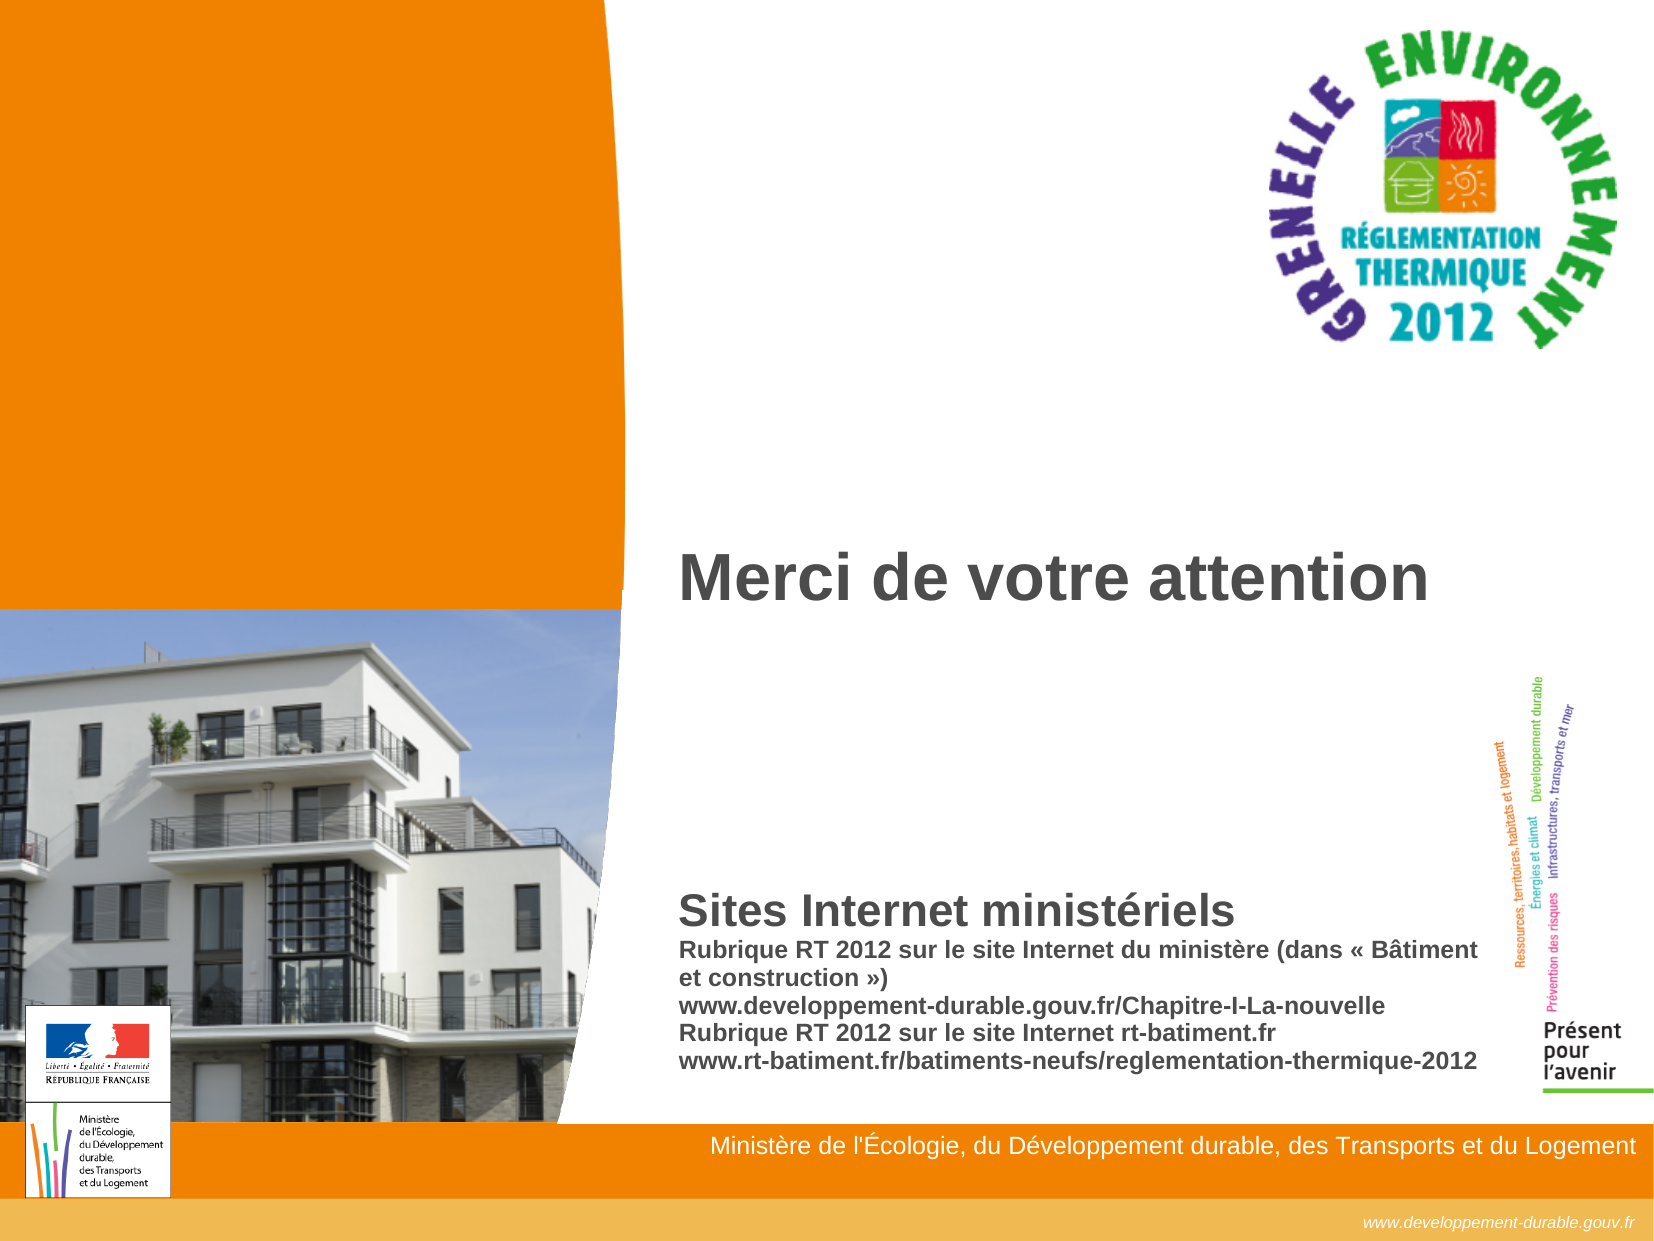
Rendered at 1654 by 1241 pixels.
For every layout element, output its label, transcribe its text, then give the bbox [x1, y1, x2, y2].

text_box www.developpement-durable.gouv.fr [998, 1205, 1650, 1240]
title Merci de votre attention Sites Internet ministériels Rubrique RT 2012 sur le site Internet du ministère (dans « Bâtiment et construction ») www.developpement-durable.gouv.fr/Chapitre-I-La-nouvelle Rubrique RT 2012 sur le site Internet rt-batiment.fr www.rt-batiment.fr/batiments-neufs/reglementation-thermique-2012 [678, 76, 1506, 1093]
text_box Ministère de l'Écologie, du Développement durable, des Transports et du Logement [562, 1124, 1654, 1197]
picture [0, 0, 1654, 1241]
